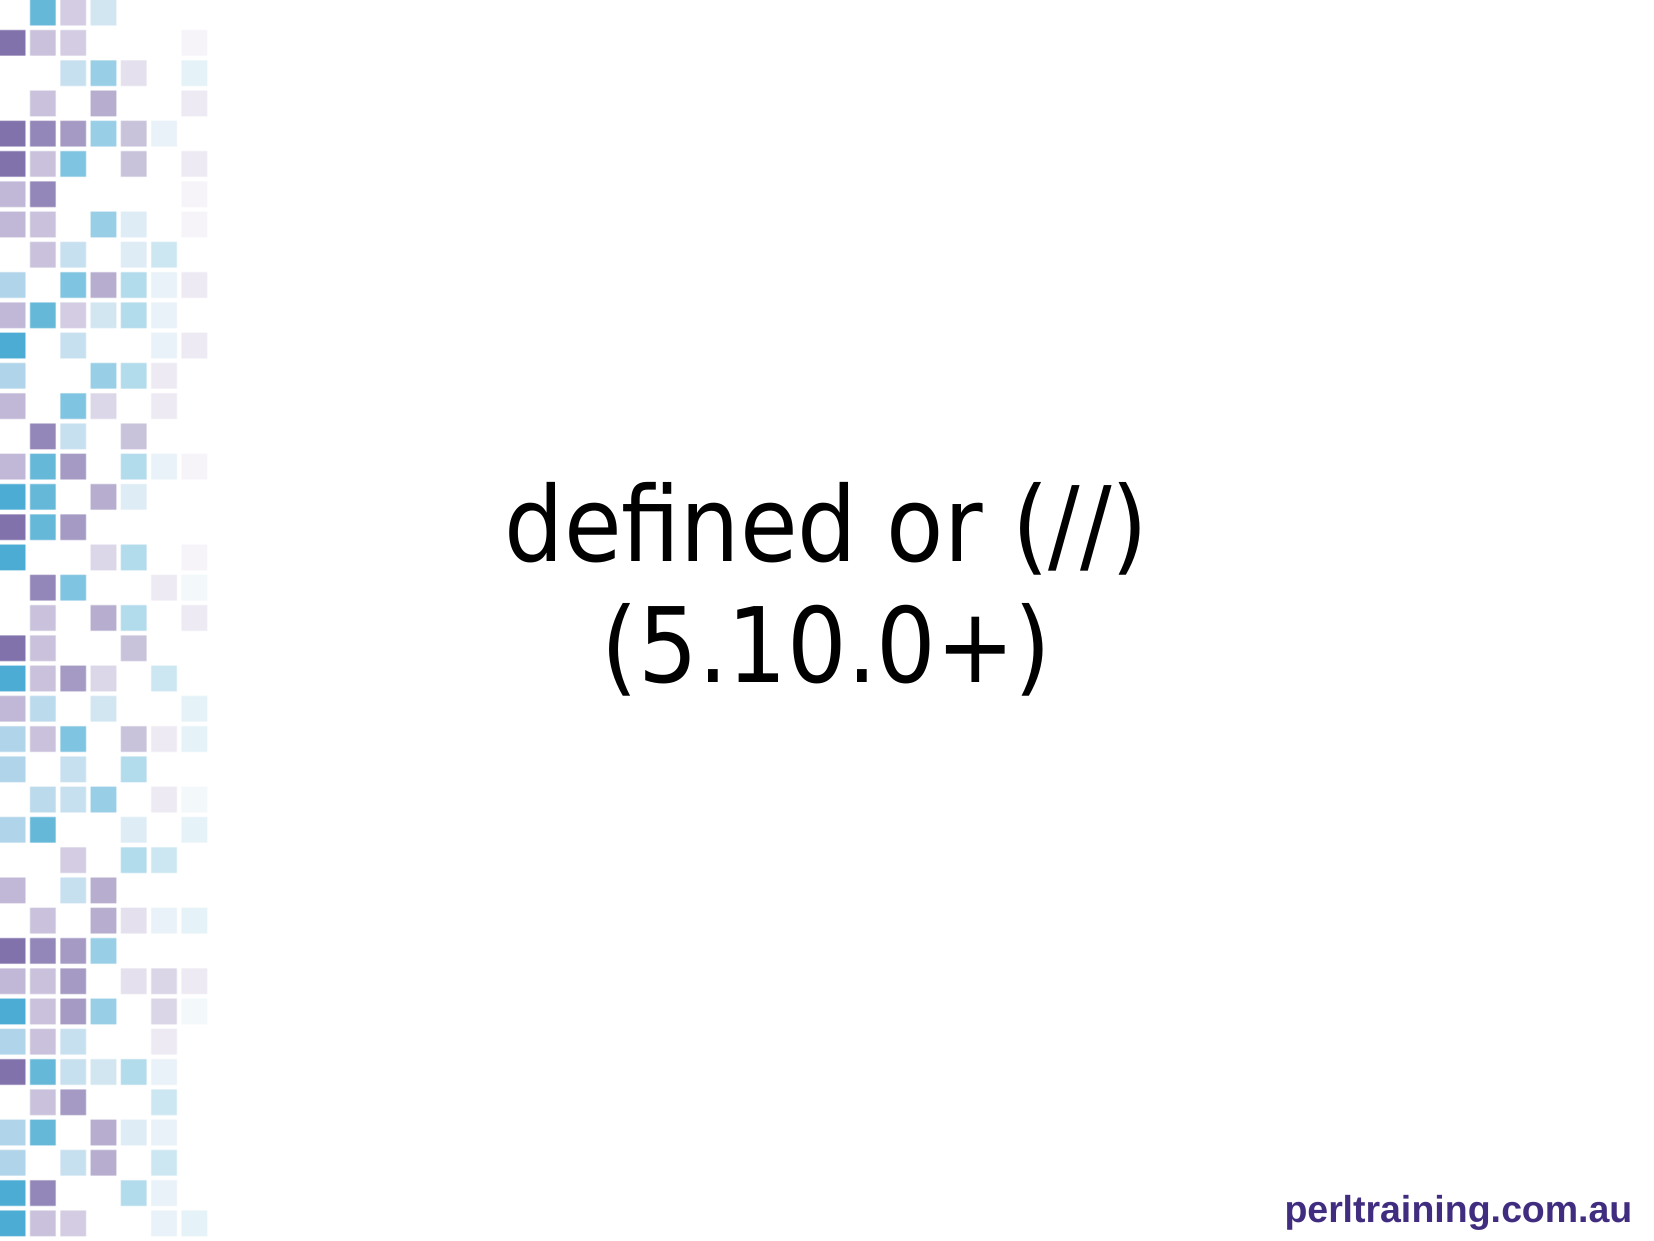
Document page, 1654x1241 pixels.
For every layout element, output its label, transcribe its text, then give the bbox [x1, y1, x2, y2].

title defined or (//) (5.10.0+) [82, 49, 1571, 1123]
picture [0, 0, 212, 1241]
